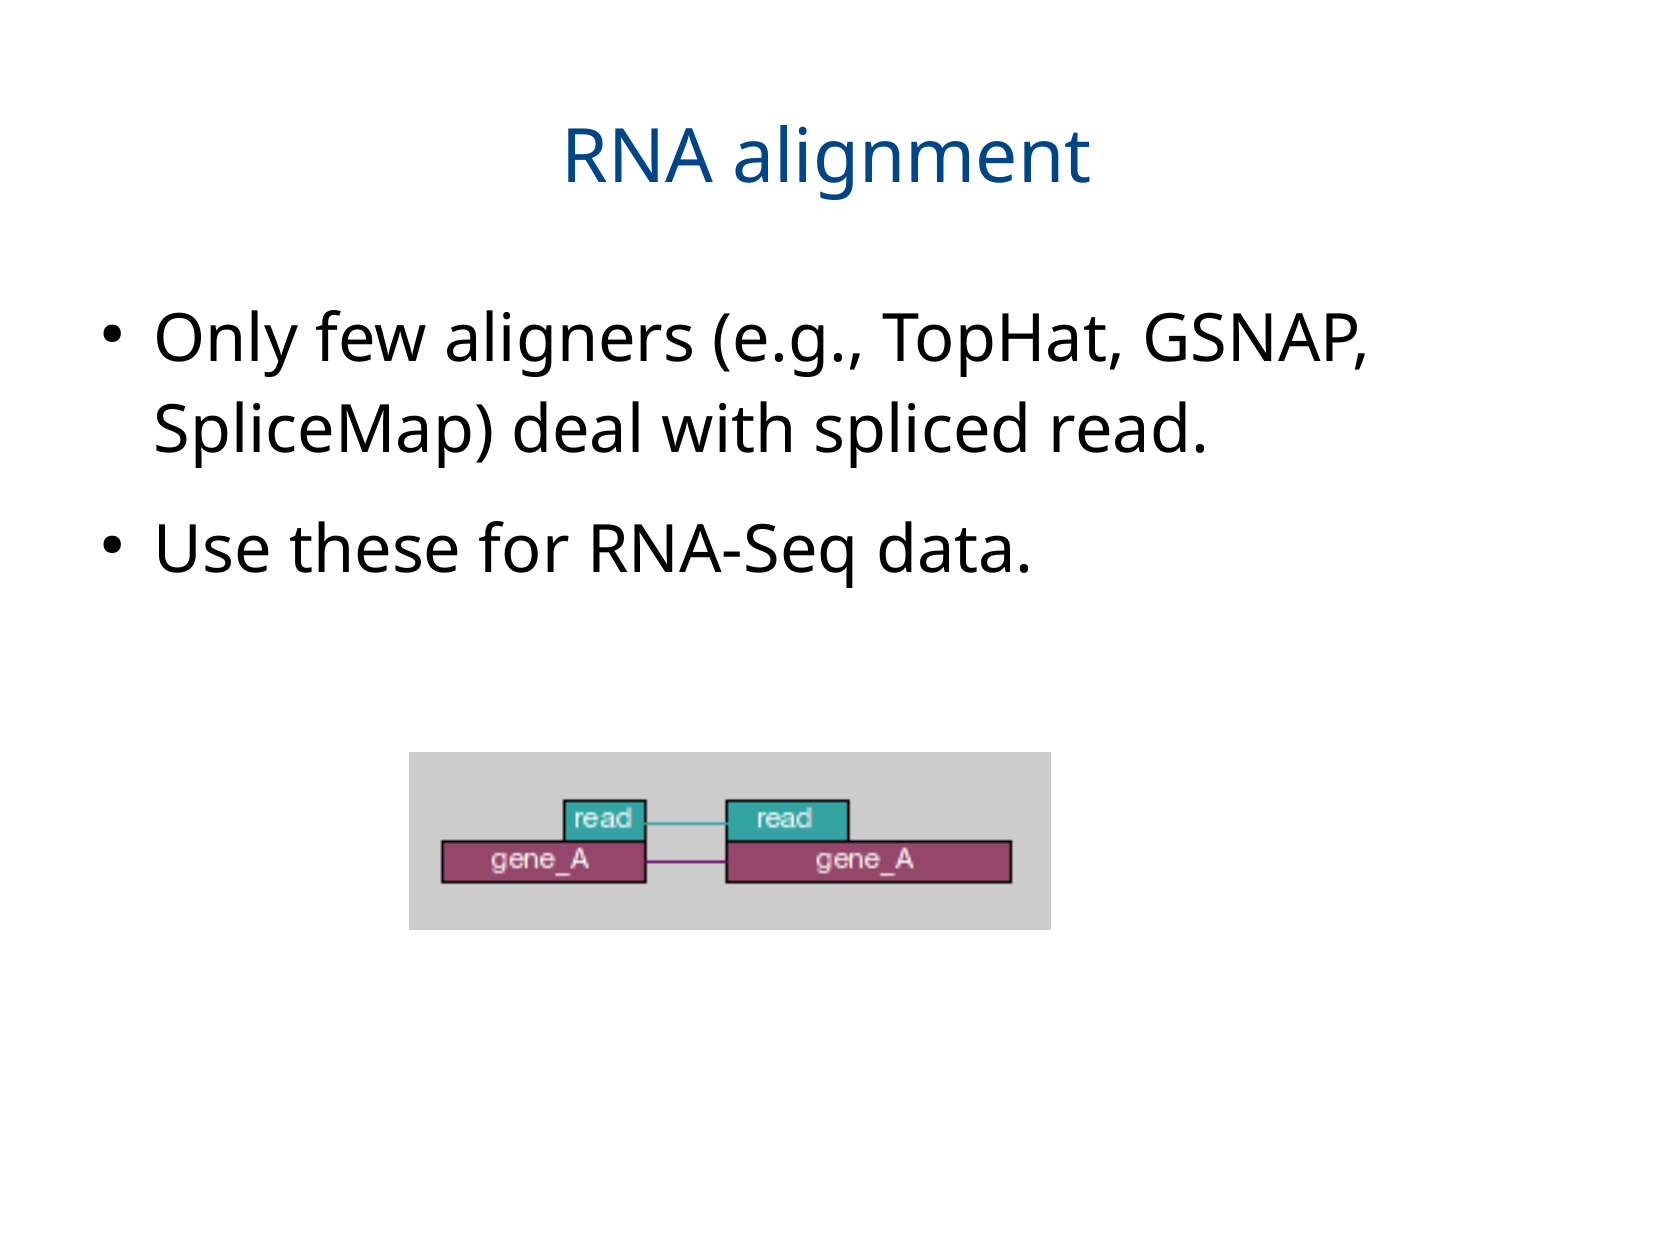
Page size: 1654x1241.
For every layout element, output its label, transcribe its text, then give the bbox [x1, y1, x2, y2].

picture [409, 752, 1051, 931]
title RNA alignment [82, 49, 1571, 257]
list Only few aligners (e.g., TopHat, GSNAP, SpliceMap) deal with spliced read. Use these for RNA-Seq data. [82, 290, 1571, 1109]
